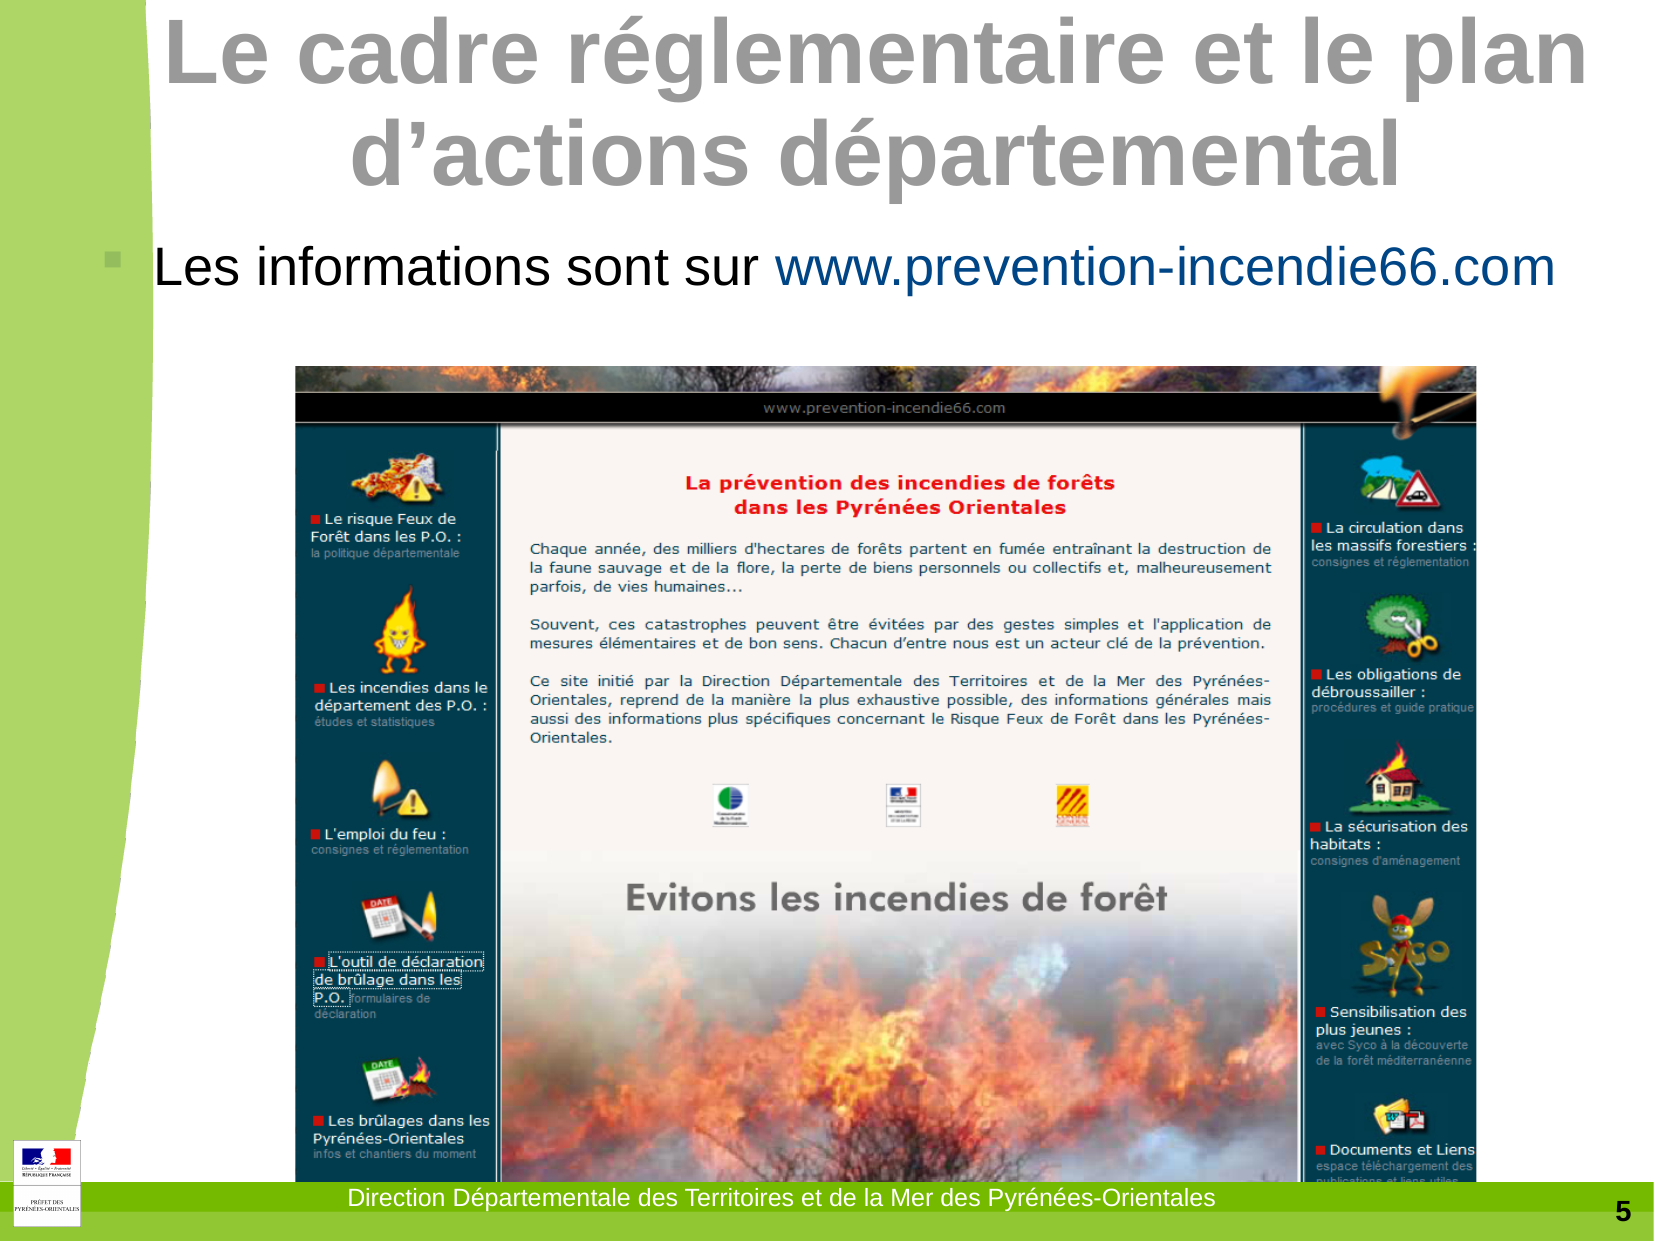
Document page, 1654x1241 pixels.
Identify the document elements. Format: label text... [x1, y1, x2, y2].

title Le cadre réglementaire et le plan d’actions départemental [159, 0, 1595, 206]
list Les informations sont sur www.prevention-incendie66.com [11, 236, 1636, 308]
picture [0, 0, 1654, 1241]
